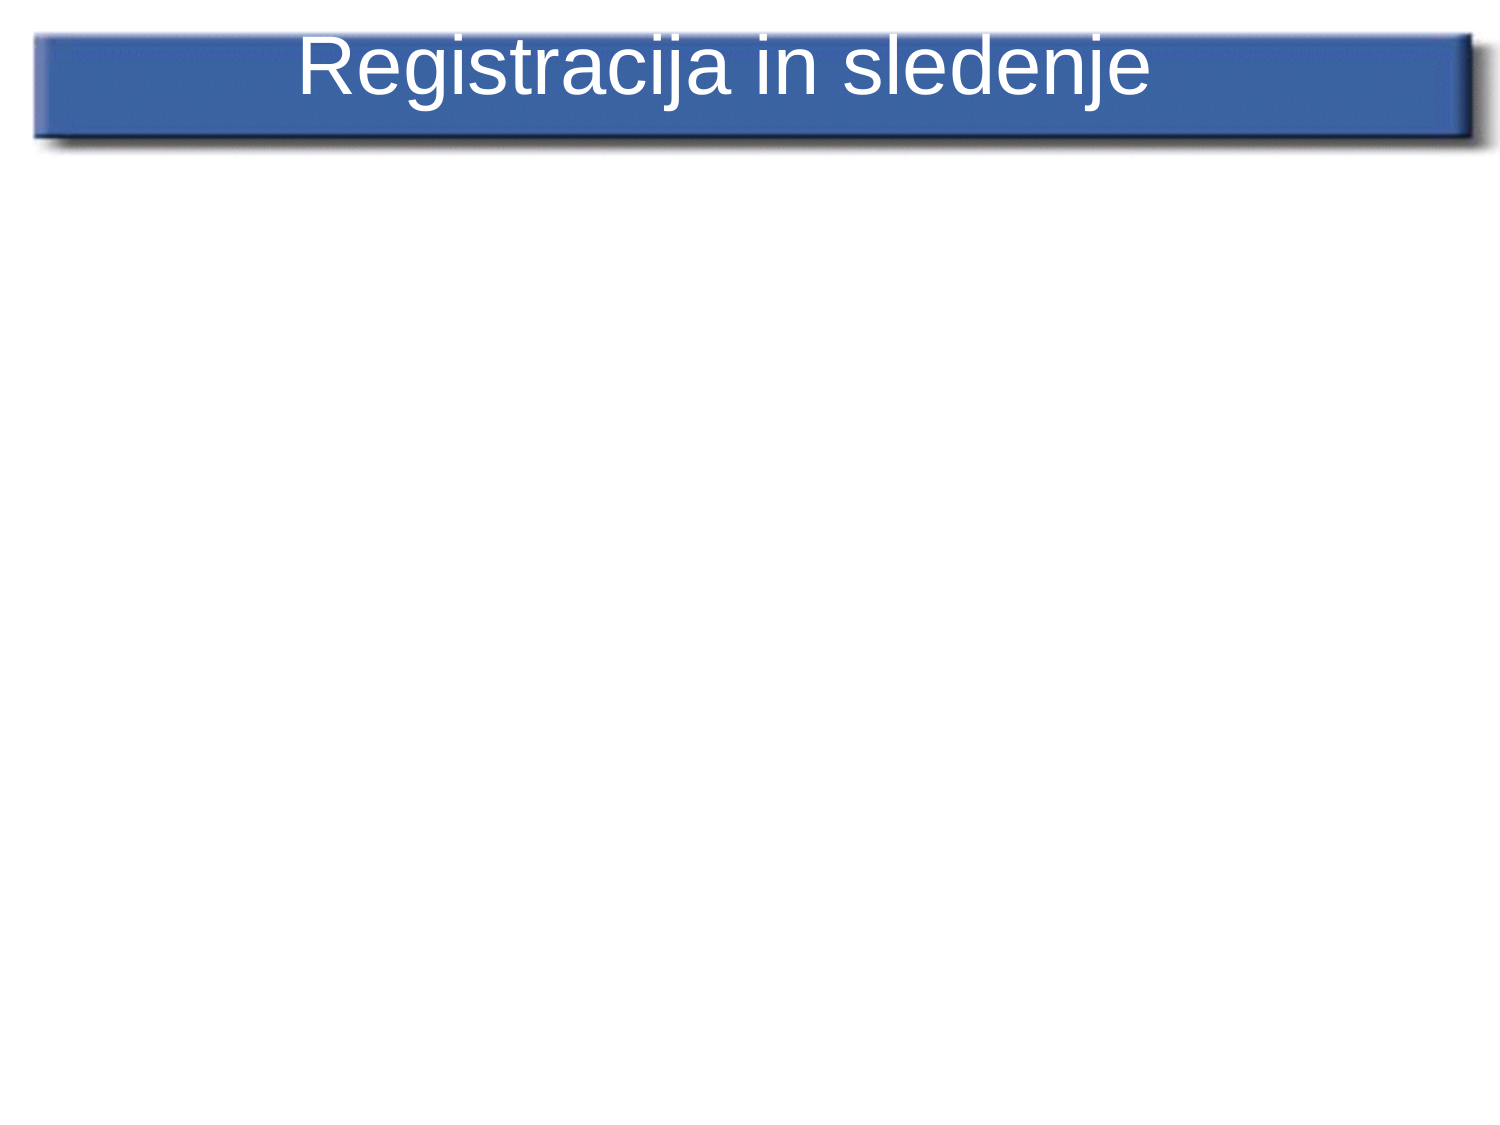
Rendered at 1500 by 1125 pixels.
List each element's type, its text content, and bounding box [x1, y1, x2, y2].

title Registracija in sledenje [0, 0, 1450, 138]
picture [32, 30, 1500, 158]
